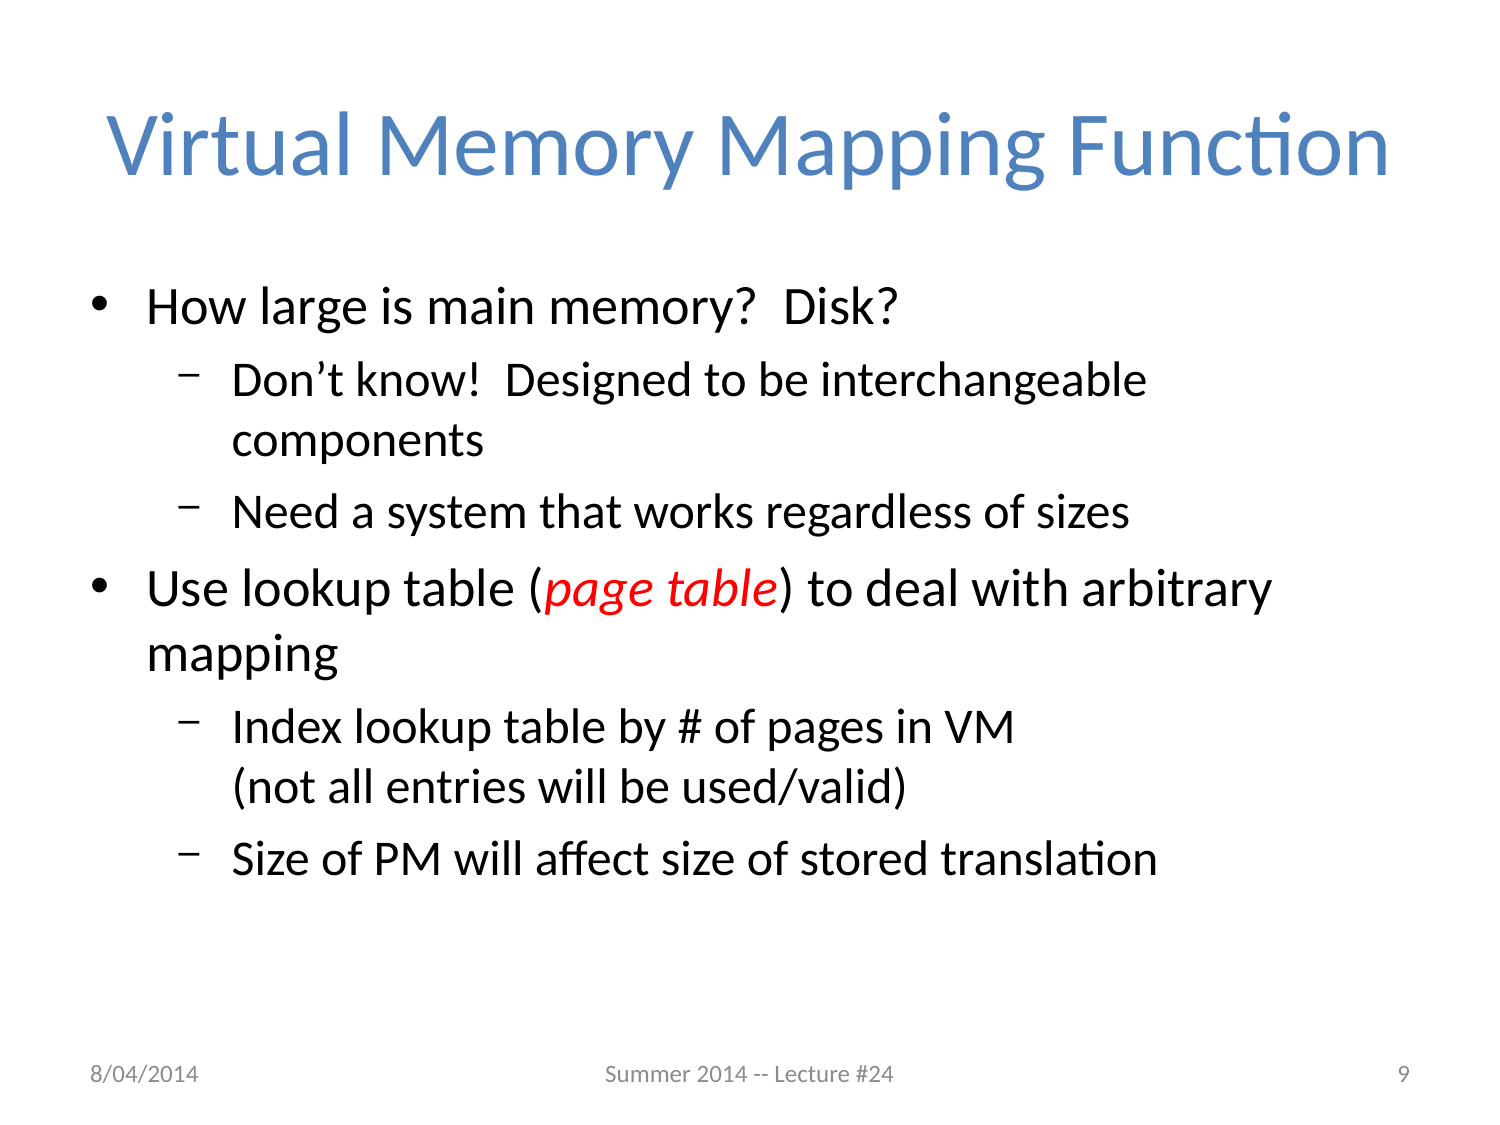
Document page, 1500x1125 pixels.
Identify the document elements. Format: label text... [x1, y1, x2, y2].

title Virtual Memory Mapping Function [75, 45, 1425, 233]
slide_number <number> [1074, 1042, 1425, 1103]
footer Summer 2014 -- Lecture #24 [512, 1042, 988, 1103]
slide_number 8/04/2014 [75, 1042, 425, 1103]
list How large is main memory? Disk? Don’t know! Designed to be interchangeable components Need a system that works regardless of sizes Use lookup table (page table) to deal with arbitrary mapping Index lookup table by # of pages in VM (not all entries will be used/valid) Size of PM will affect size of stored translation [75, 262, 1425, 1073]
